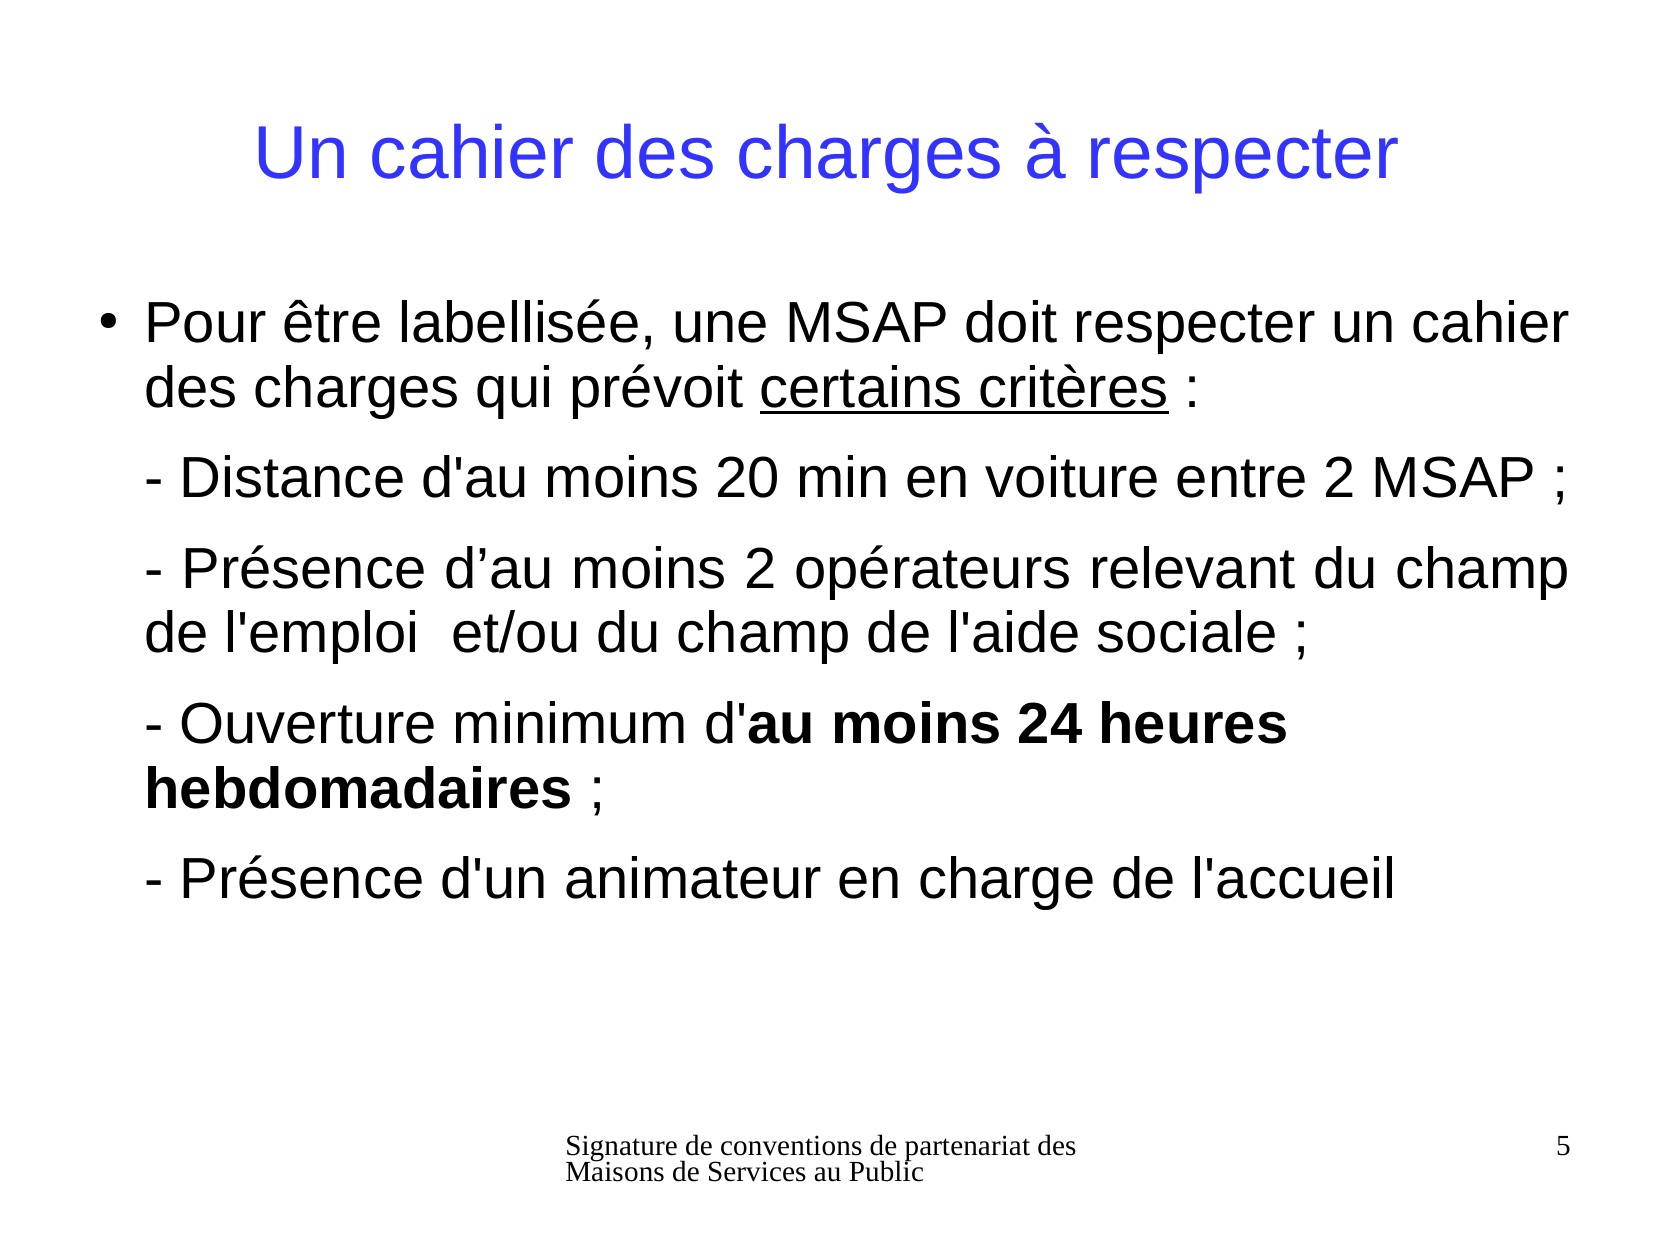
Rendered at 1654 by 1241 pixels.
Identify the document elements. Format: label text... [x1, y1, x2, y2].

list Pour être labellisée, une MSAP doit respecter un cahier des charges qui prévoit certains critères : - Distance d'au moins 20 min en voiture entre 2 MSAP ; - Présence d’au moins 2 opérateurs relevant du champ de l'emploi et/ou du champ de l'aide sociale ; - Ouverture minimum d'au moins 24 heures hebdomadaires ; - Présence d'un animateur en charge de l'accueil [82, 290, 1571, 1010]
title Un cahier des charges à respecter [82, 49, 1571, 257]
